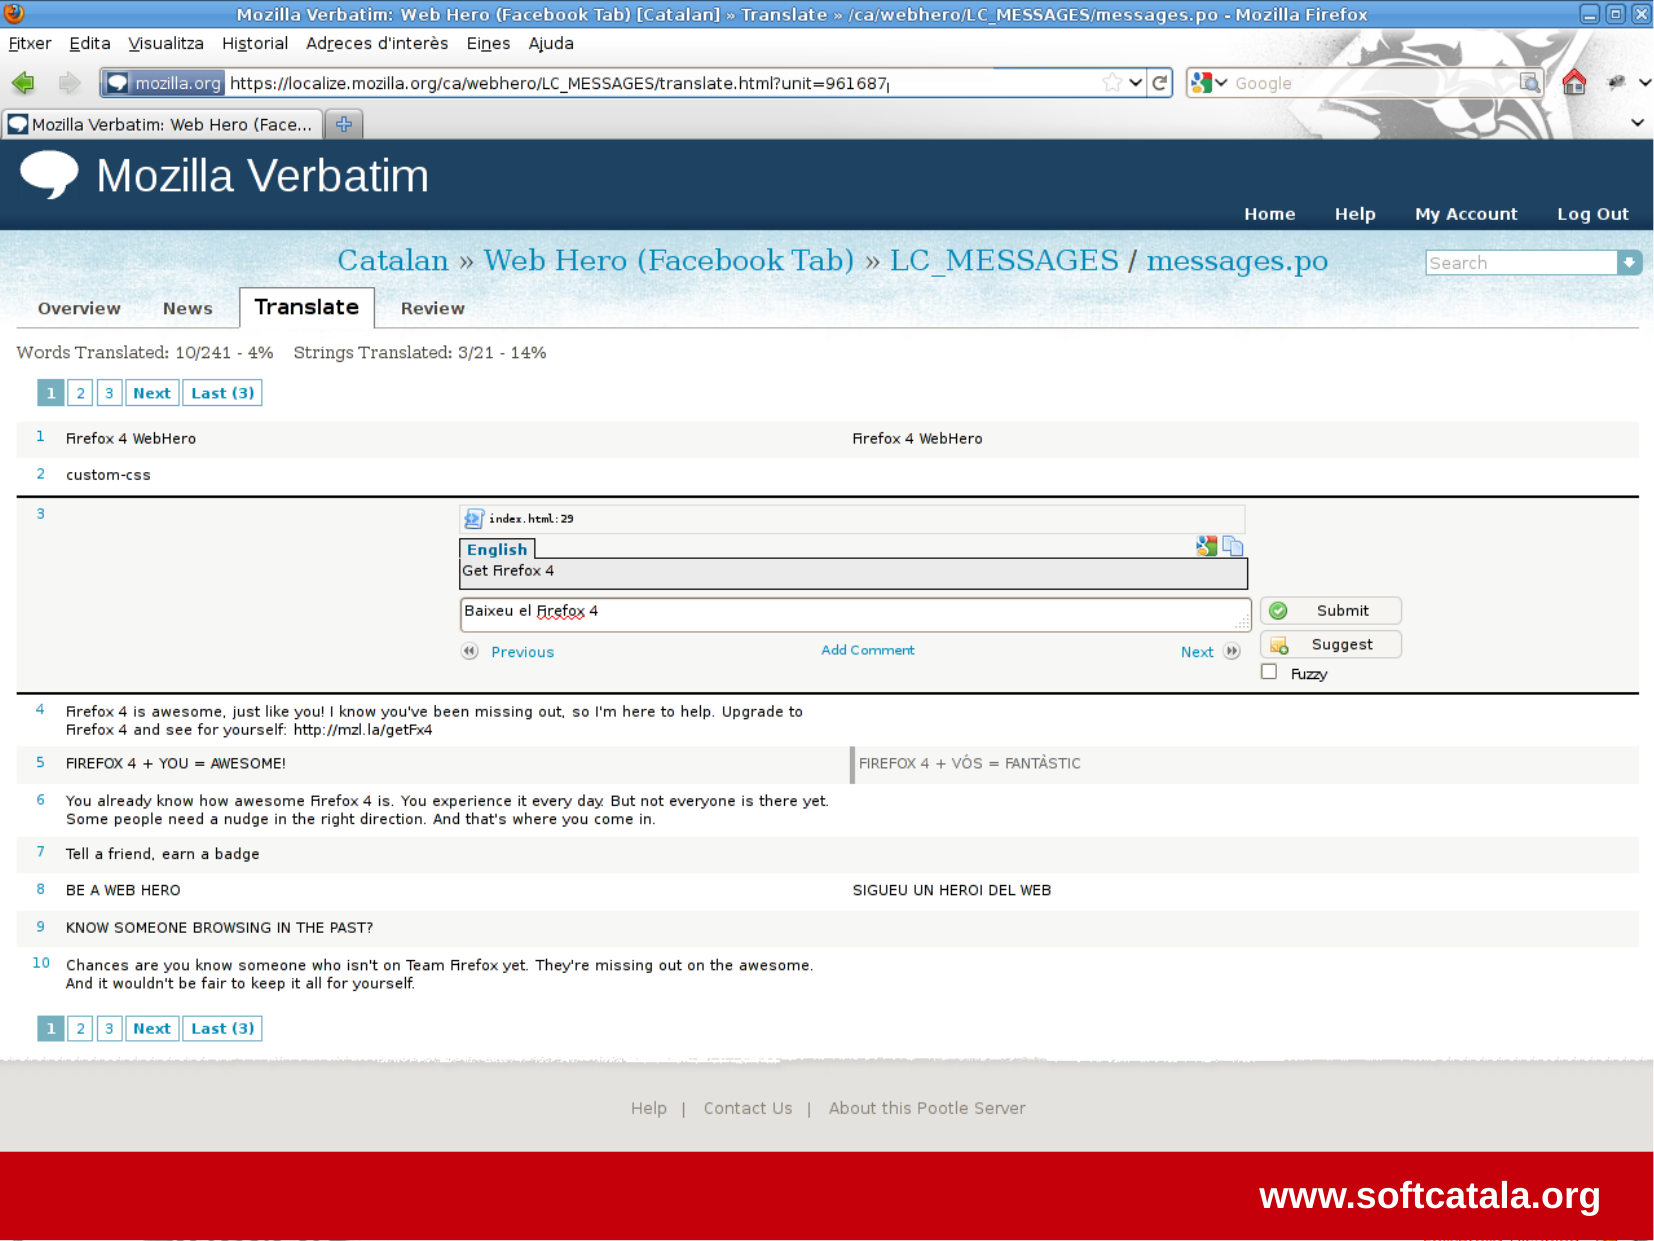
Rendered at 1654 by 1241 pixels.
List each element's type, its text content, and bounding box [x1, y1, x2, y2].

text_box www.softcatala.org [0, 1151, 1654, 1241]
picture [0, 0, 1654, 1151]
